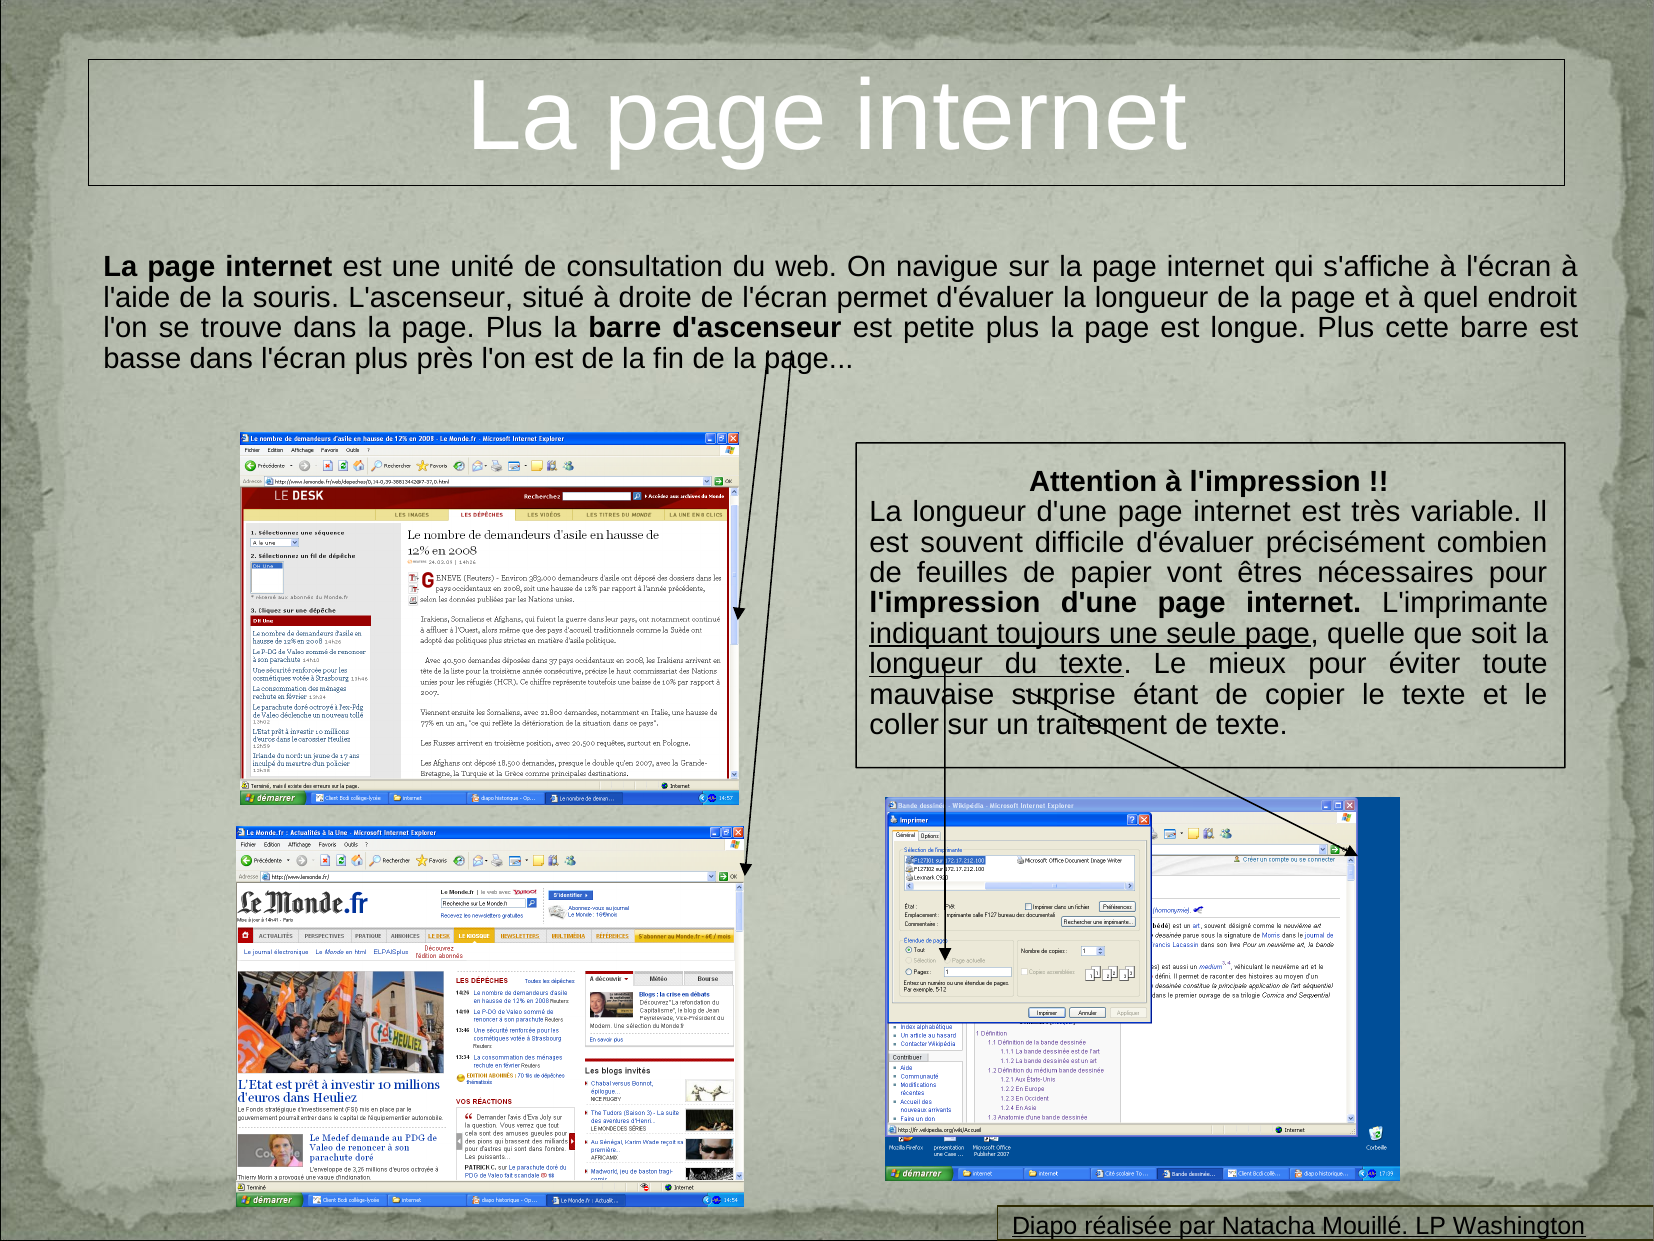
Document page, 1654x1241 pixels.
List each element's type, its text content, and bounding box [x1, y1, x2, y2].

text_box La page internet [88, 59, 1565, 186]
text_box Attention à l'impression !! La longueur d'une page internet est très variable. Il est souvent difficile d'évaluer précisément combien de feuilles de papier vont êtres nécessaires pour l'impression d'une page internet. L'imprimante indiquant toujours une seule page, quelle que soit la longueur du texte. Le mieux pour éviter toute mauvaise surprise étant de copier le texte et le coller sur un traitement de texte. [857, 459, 1564, 766]
text_box Diapo réalisée par Natacha Mouillé. LP Washington [997, 1205, 1654, 1241]
text_box La page internet est une unité de consultation du web. On navigue sur la page internet qui s'affiche à l'écran à l'aide de la souris. L'ascenseur, situé à droite de l'écran permet d'évaluer la longueur de la page et à quel endroit l'on se trouve dans la page. Plus la barre d'ascenseur est petite plus la page est longue. Plus cette barre est basse dans l'écran plus près l'on est de la fin de la page... [88, 245, 1595, 422]
picture [0, 0, 1654, 1241]
